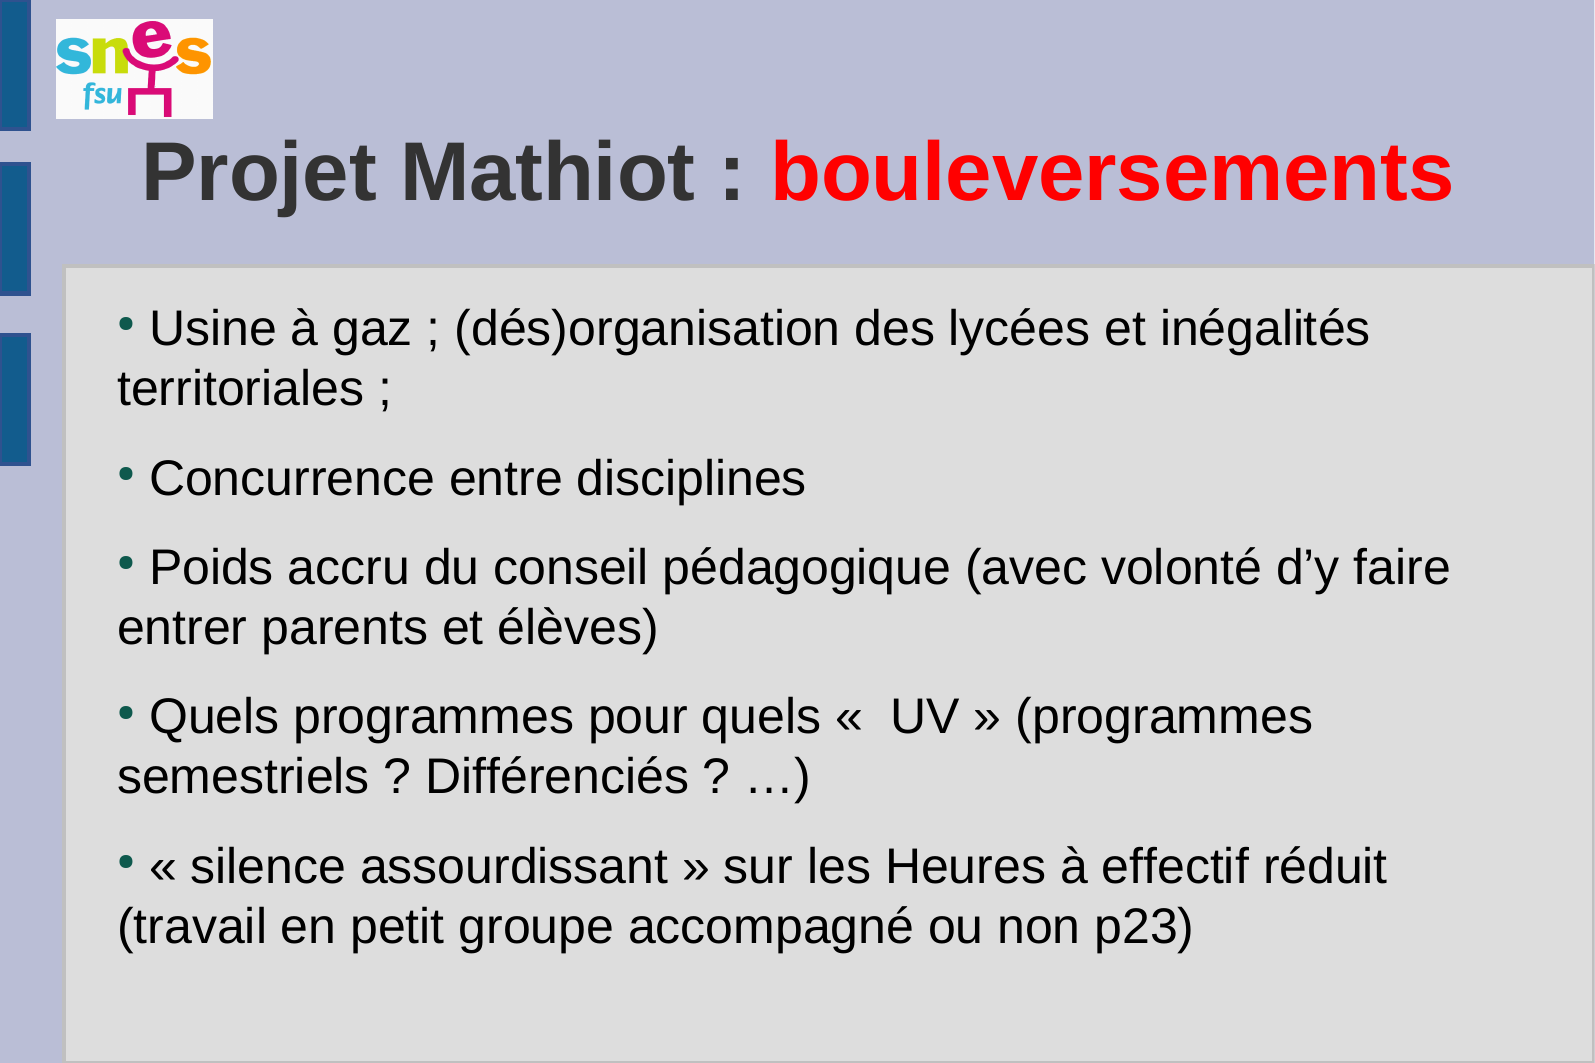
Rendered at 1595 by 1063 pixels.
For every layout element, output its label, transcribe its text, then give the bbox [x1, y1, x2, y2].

list Usine à gaz ; (dés)organisation des lycées et inégalités territoriales ; Concurrence entre disciplines Poids accru du conseil pédagogique (avec volonté d’y faire entrer parents et élèves) Quels programmes pour quels « UV » (programmes semestriels ? Différenciés ? …) « silence assourdissant » sur les Heures à effectif réduit (travail en petit groupe accompagné ou non p23) [117, 295, 1479, 975]
title Projet Mathiot : bouleversements [117, 78, 1479, 256]
picture [56, 19, 213, 119]
